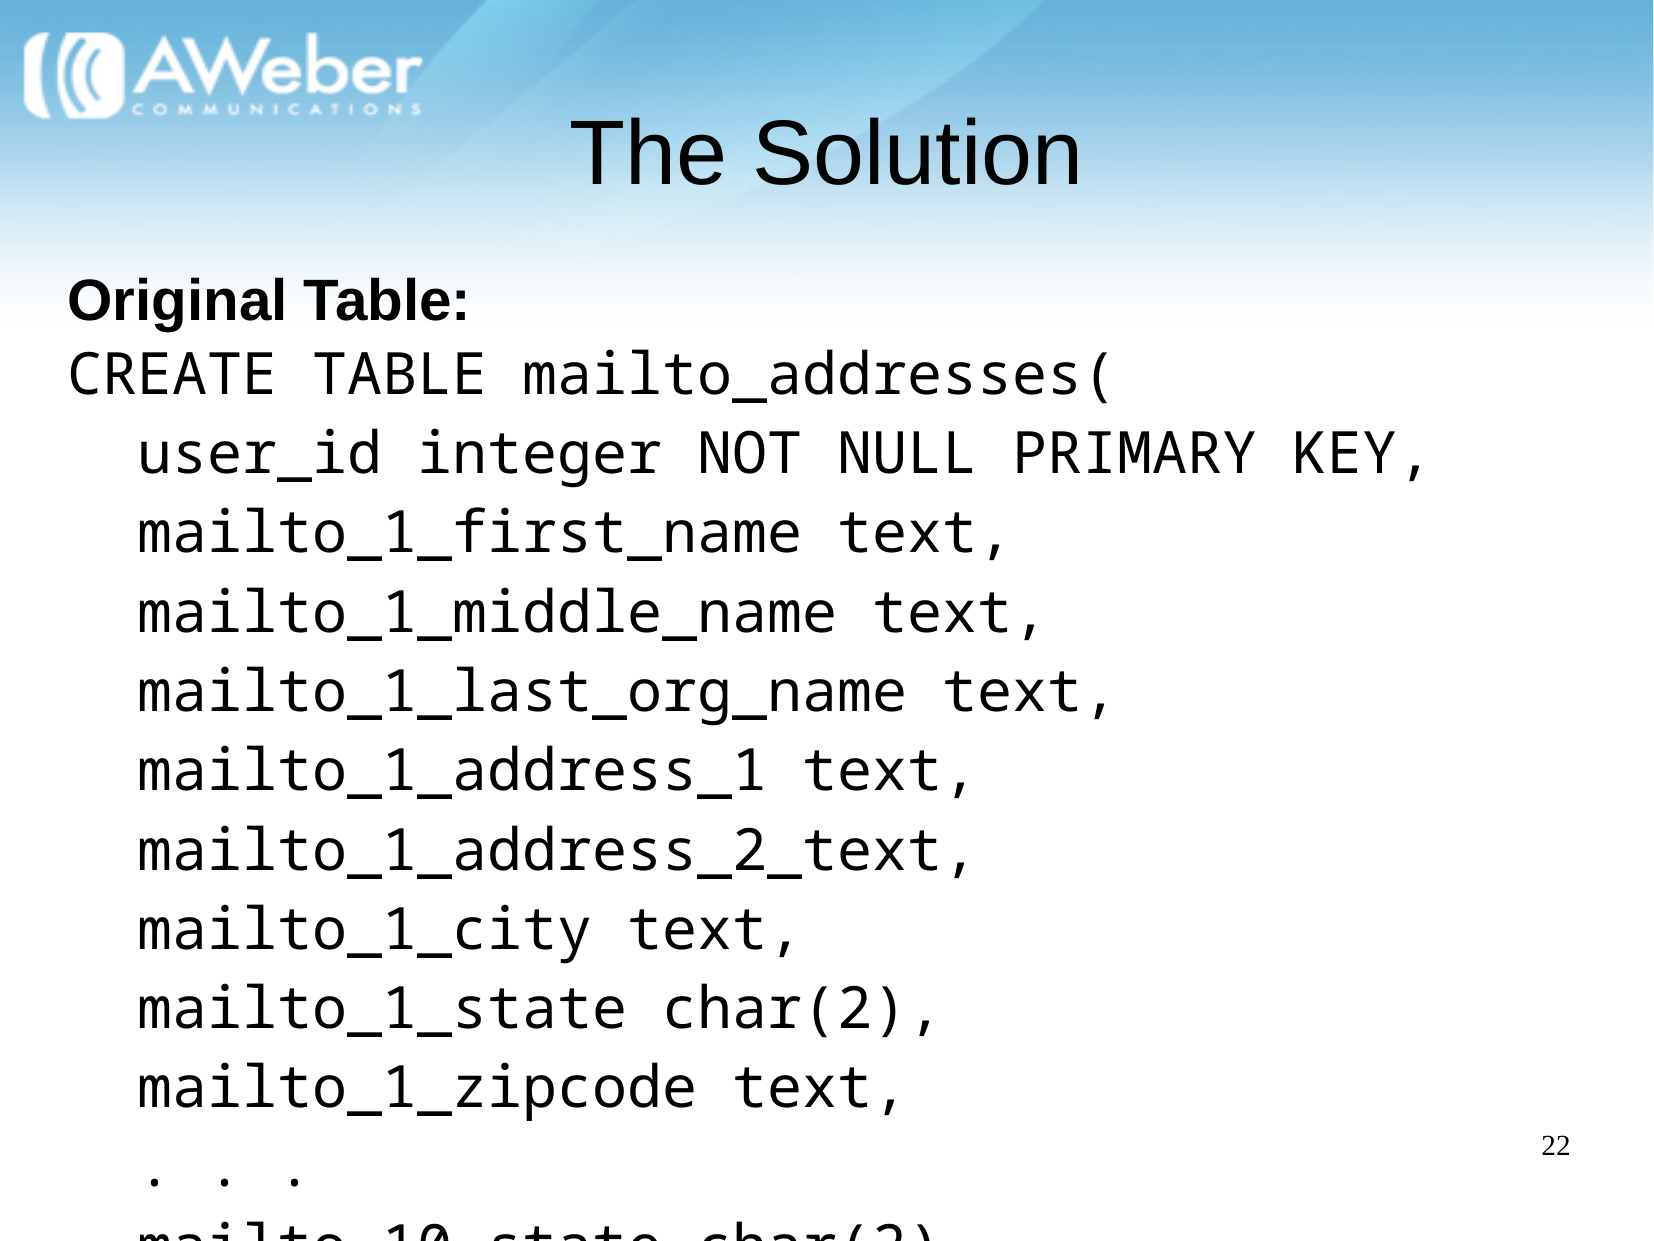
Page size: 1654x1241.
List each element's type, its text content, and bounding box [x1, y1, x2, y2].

picture [0, 0, 1654, 376]
title The Solution [82, 49, 1571, 257]
text_box Original Table: CREATE TABLE mailto_addresses( user_id integer NOT NULL PRIMARY KEY, mailto_1_first_name text, mailto_1_middle_name text, mailto_1_last_org_name text, mailto_1_address_1 text, mailto_1_address_2_text, mailto_1_city text, mailto_1_state char(2), mailto_1_zipcode text, . . . mailto_10_state char(2), mailto_10_zipcode text); [52, 259, 1449, 1097]
